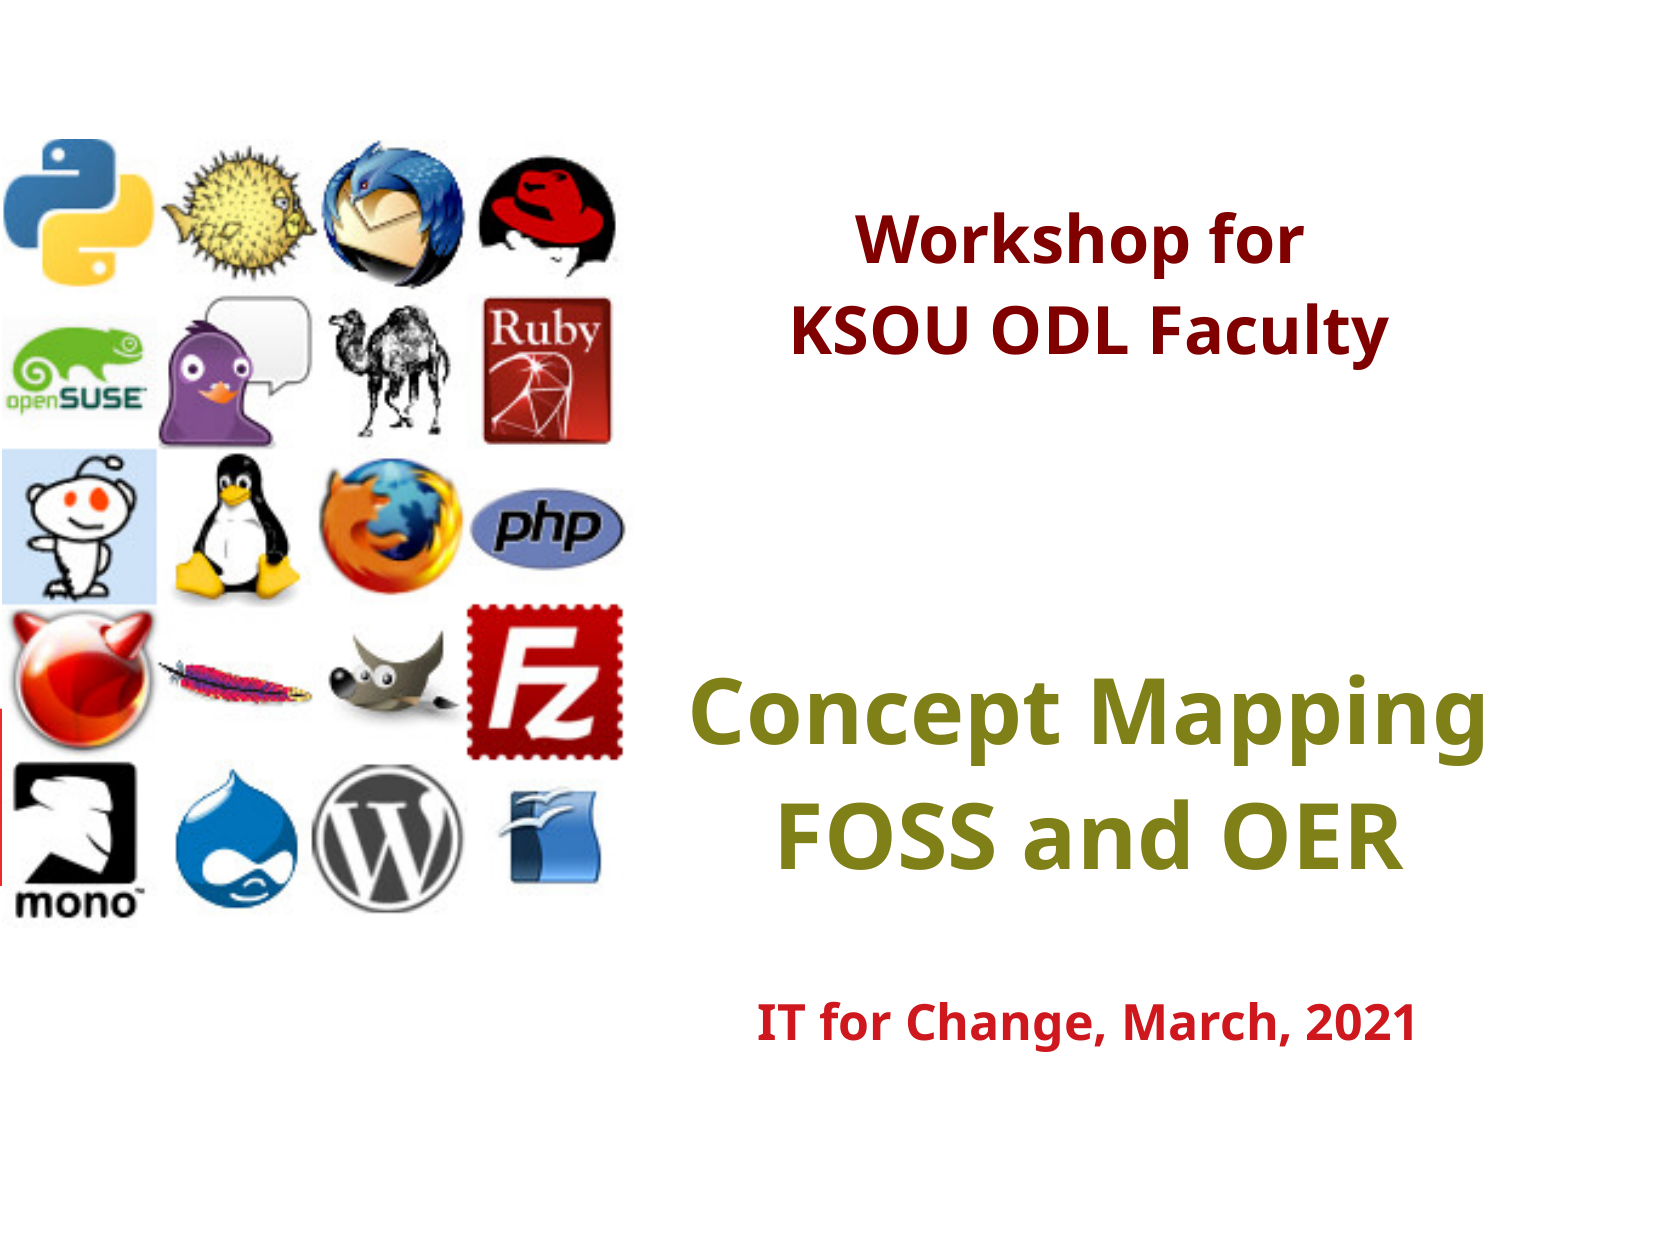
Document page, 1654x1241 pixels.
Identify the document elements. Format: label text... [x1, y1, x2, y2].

subtitle Workshop for KSOU ODL Faculty Concept Mapping FOSS and OER IT for Change, March, 2021 [528, 50, 1650, 1198]
picture [2, 139, 633, 928]
